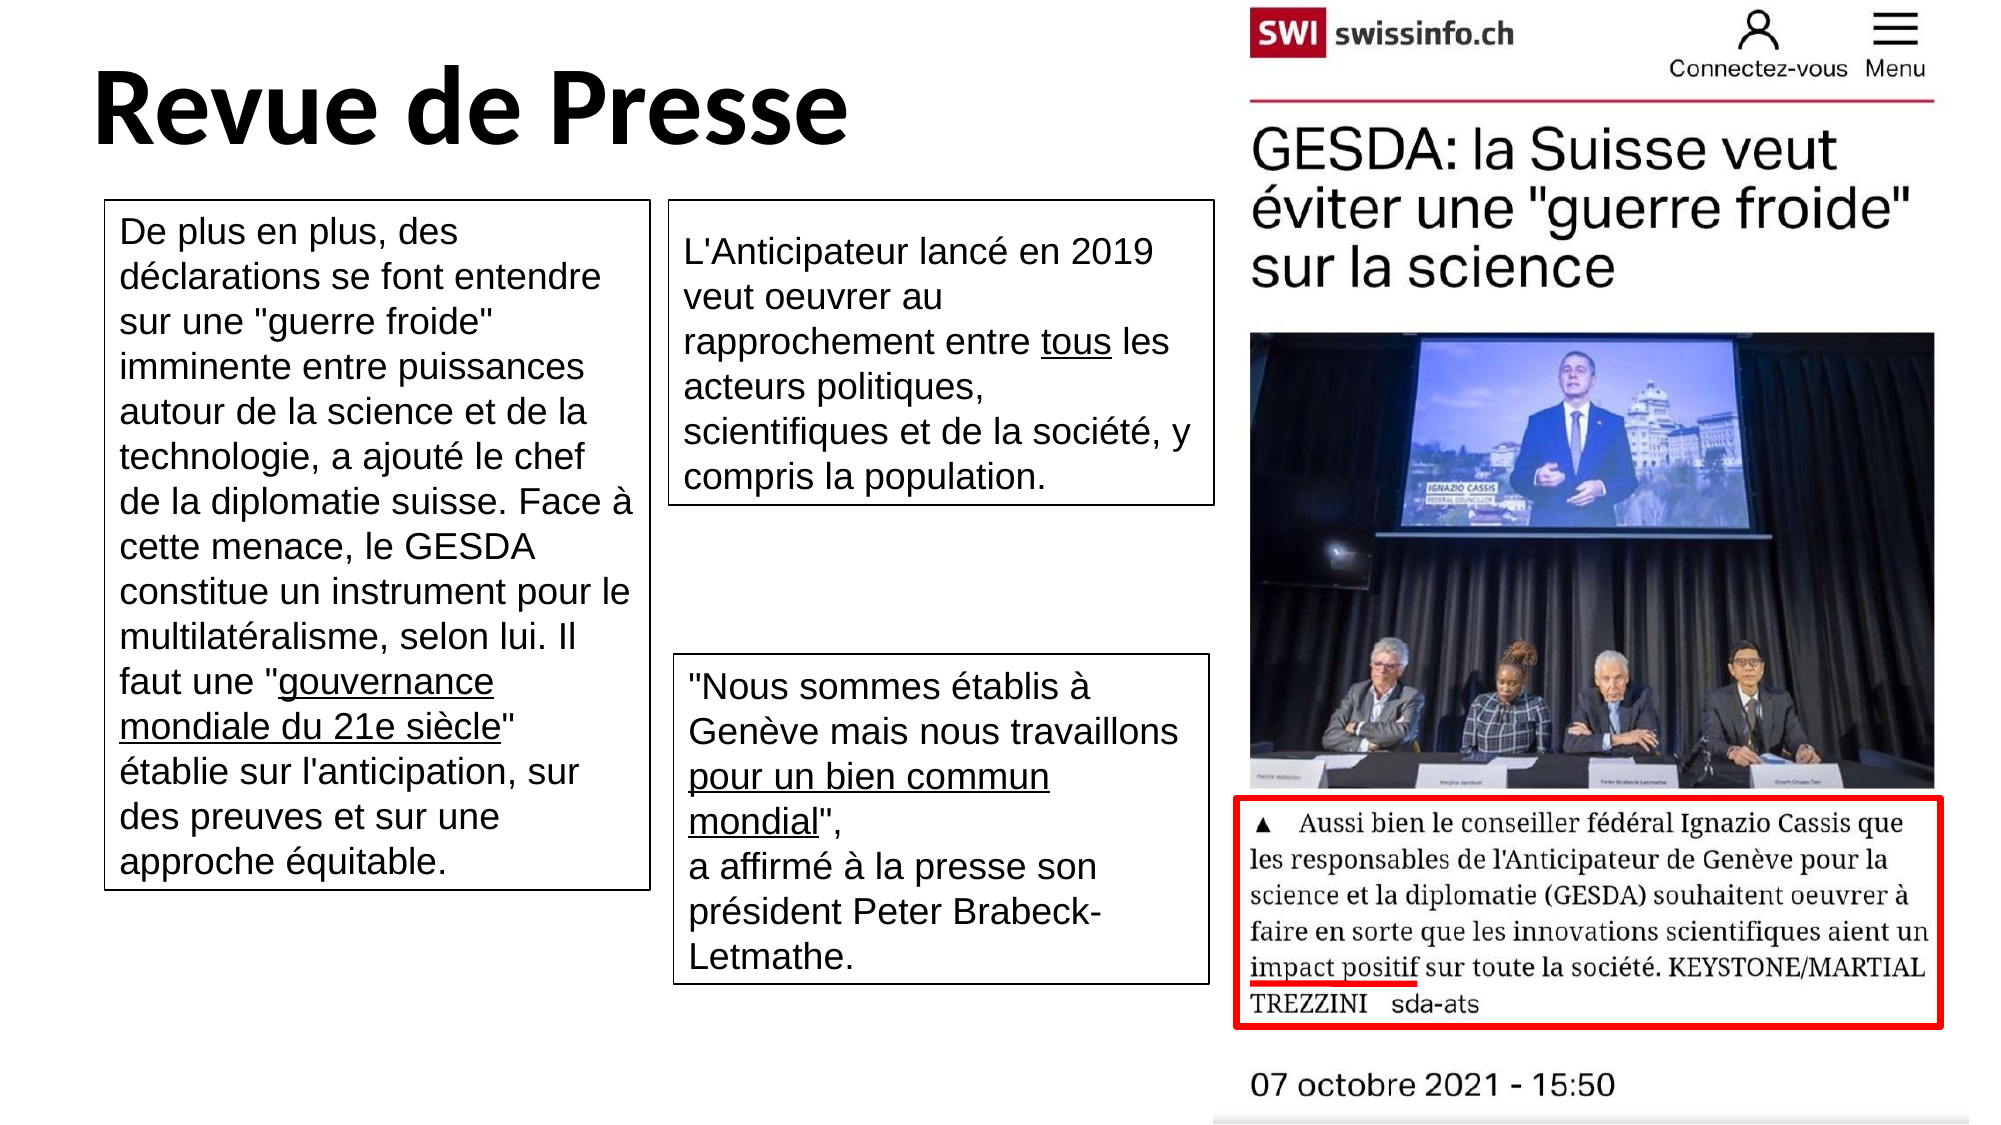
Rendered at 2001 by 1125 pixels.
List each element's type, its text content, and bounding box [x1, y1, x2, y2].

text_box "Nous sommes établis à Genève mais nous travaillons pour un bien commun mondial", a affirmé à la presse son président Peter Brabeck-Letmathe. [673, 654, 1209, 985]
text_box De plus en plus, des déclarations se font entendre sur une "guerre froide" imminente entre puissances autour de la science et de la technologie, a ajouté le chef de la diplomatie suisse. Face à cette menace, le GESDA constitue un instrument pour le multilatéralisme, selon lui. Il faut une "gouvernance mondiale du 21e siècle" établie sur l'anticipation, sur des preuves et sur une approche équitable. [104, 199, 650, 890]
text_box Revue de Presse [77, 24, 1213, 175]
picture [1213, 0, 1969, 1125]
text_box L'Anticipateur lancé en 2019 veut oeuvrer au rapprochement entre tous les acteurs politiques, scientifiques et de la société, y compris la population. [668, 199, 1214, 505]
